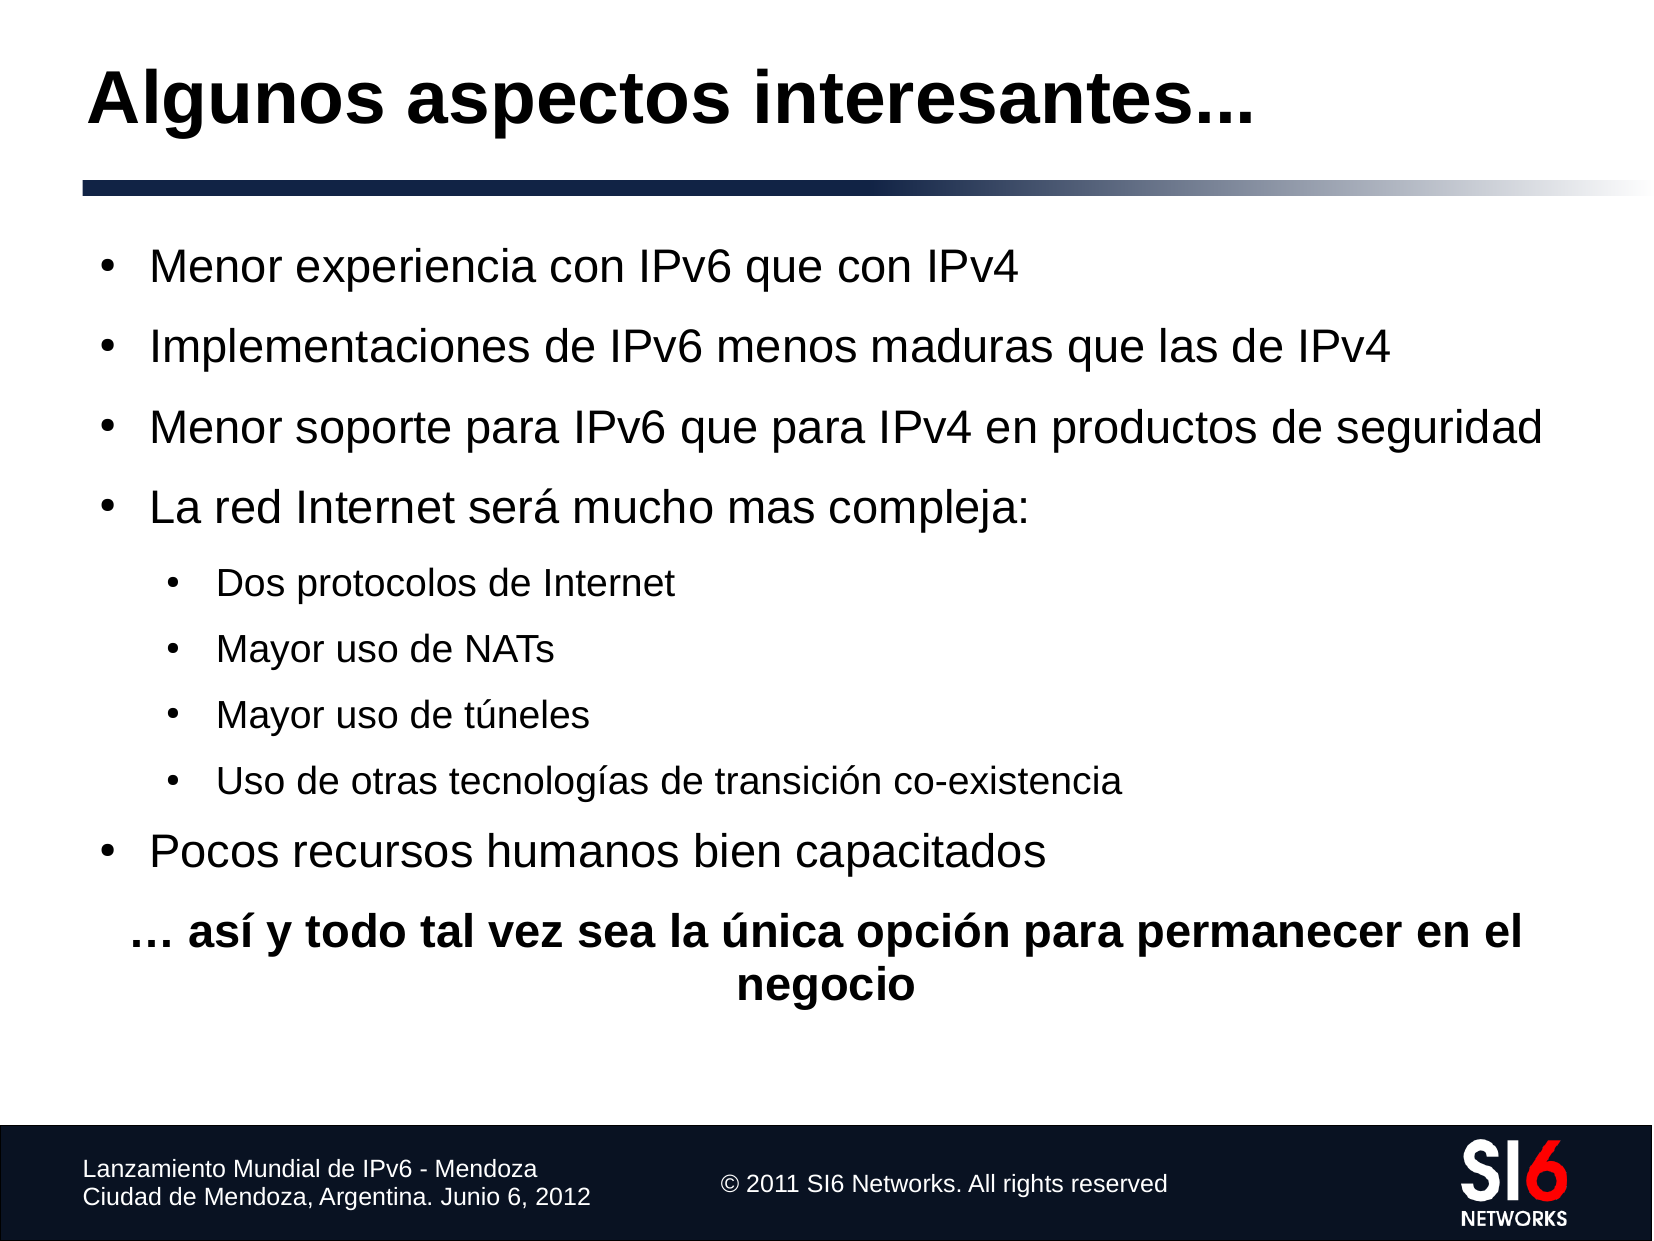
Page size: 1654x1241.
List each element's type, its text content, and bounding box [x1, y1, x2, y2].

title Algunos aspectos interesantes... [86, 30, 1576, 166]
list Menor experiencia con IPv6 que con IPv4 Implementaciones de IPv6 menos maduras que las de IPv4 Menor soporte para IPv6 que para IPv4 en productos de seguridad La red Internet será mucho mas compleja: Dos protocolos de Internet Mayor uso de NATs Mayor uso de túneles Uso de otras tecnologías de transición co-existencia Pocos recursos humanos bien capacitados … así y todo tal vez sea la única opción para permanecer en el negocio [82, 240, 1571, 1109]
picture [1461, 1139, 1567, 1226]
